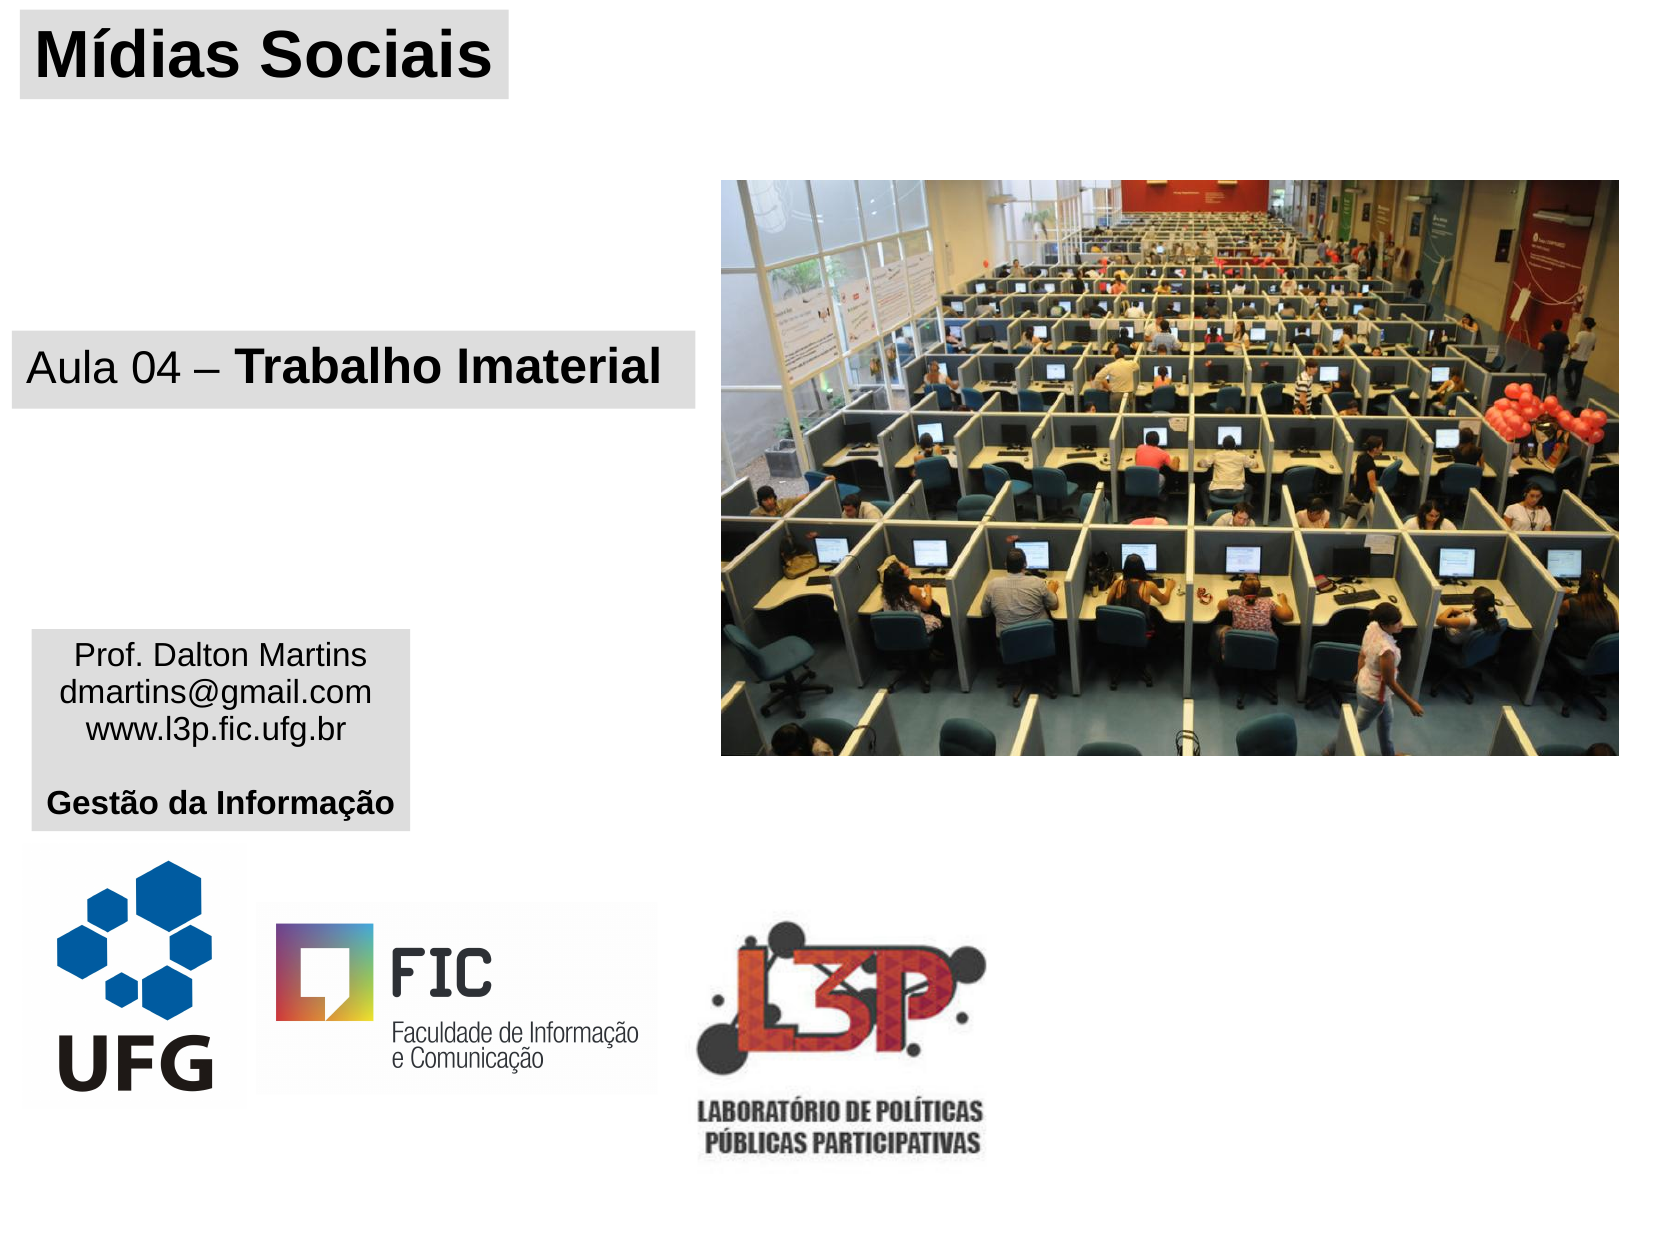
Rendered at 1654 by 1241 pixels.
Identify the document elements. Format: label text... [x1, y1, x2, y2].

picture [256, 902, 658, 1095]
text_box Mídias Sociais [19, 9, 509, 100]
picture [721, 180, 1619, 756]
text_box Prof. Dalton Martins dmartins@gmail.com www.l3p.fic.ufg.br Gestão da Informação [31, 629, 411, 832]
picture [22, 843, 247, 1109]
text_box Aula 04 – Trabalho Imaterial [11, 330, 696, 409]
picture [673, 885, 988, 1199]
